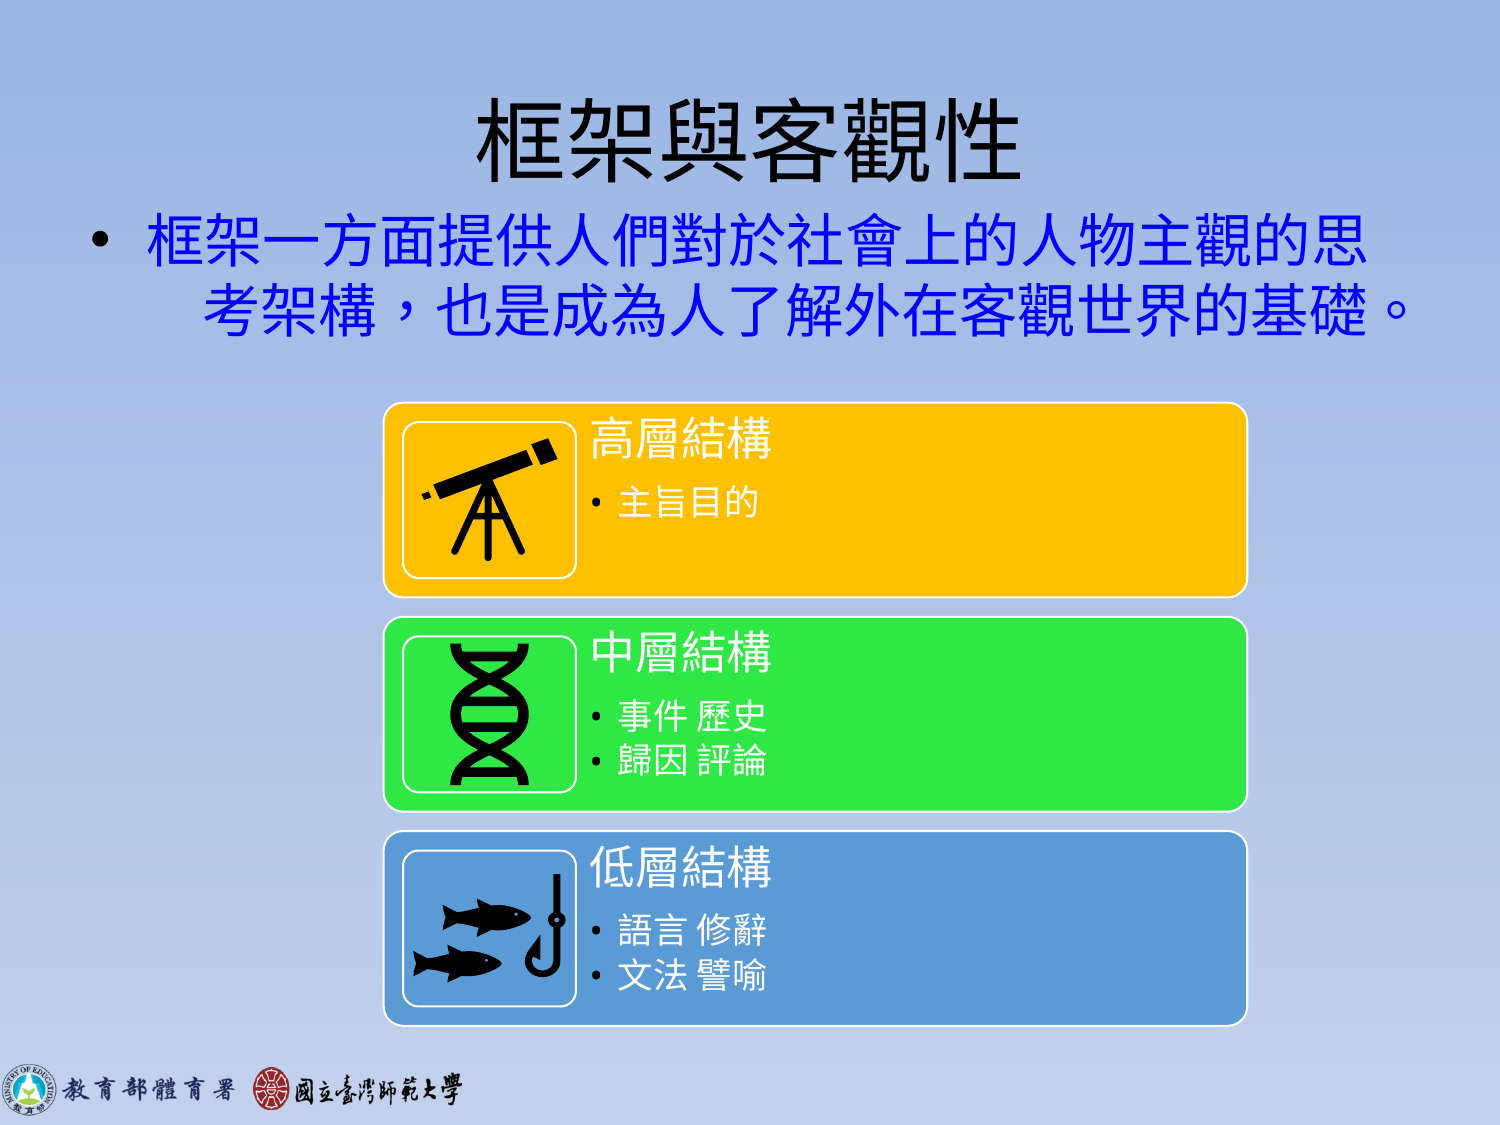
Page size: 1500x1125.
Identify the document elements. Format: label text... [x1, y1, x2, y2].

text_box [403, 422, 576, 579]
text_box 低層結構 語言 修辭 文法 譬喻 [383, 831, 1248, 1026]
text_box 高層結構 主旨目的 [383, 402, 1248, 598]
text_box [403, 636, 576, 793]
title 框架與客觀性 [75, 45, 1426, 196]
list 框架一方面提供人們對於社會上的人物主觀的思考架構，也是成為人了解外在客觀世界的基礎。 [75, 196, 1426, 623]
text_box [403, 850, 576, 1007]
text_box 中層結構 事件 歷史 歸因 評論 [383, 616, 1248, 812]
